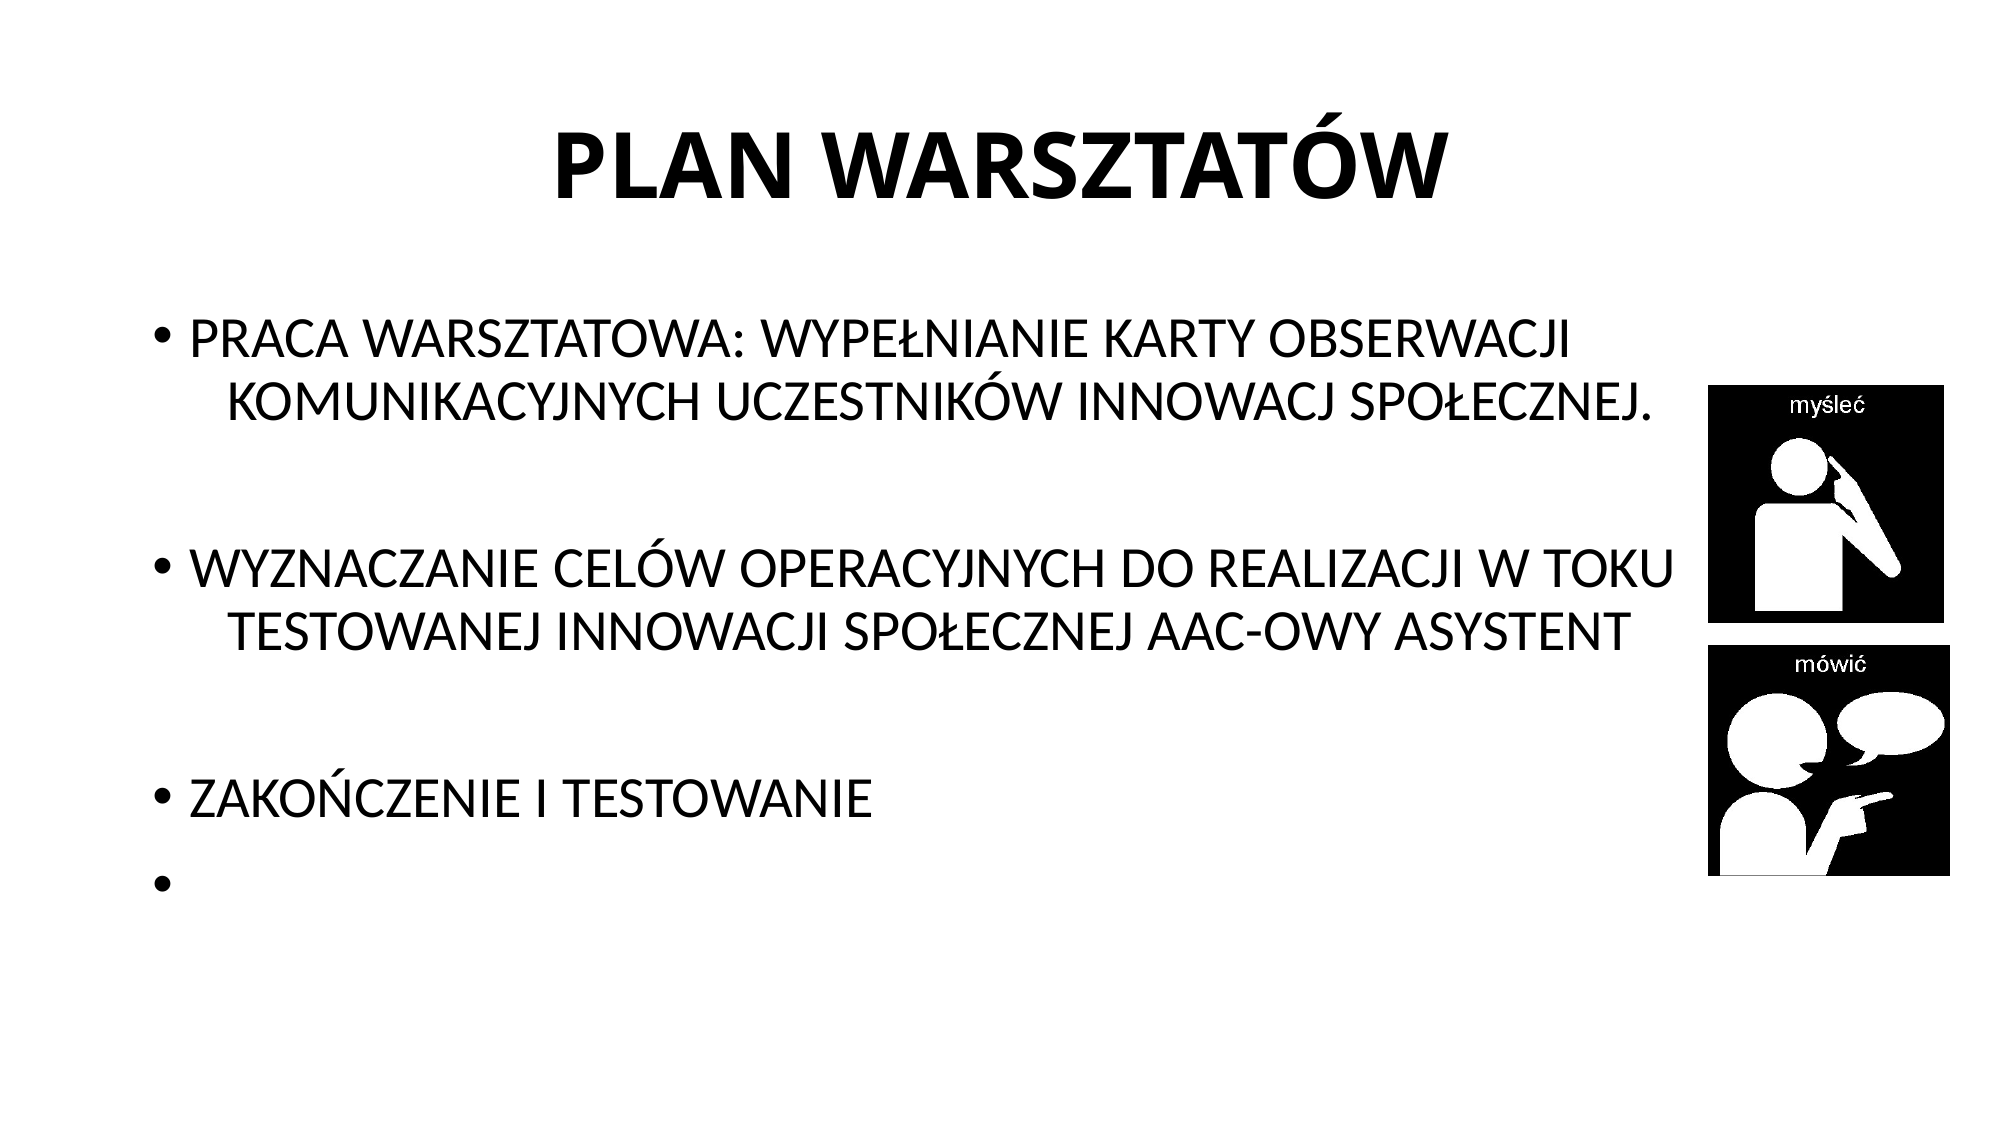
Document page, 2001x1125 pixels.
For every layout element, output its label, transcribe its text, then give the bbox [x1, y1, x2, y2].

list PRACA WARSZTATOWA: WYPEŁNIANIE KARTY OBSERWACJI KOMUNIKACYJNYCH UCZESTNIKÓW INNOWACJ SPOŁECZNEJ. WYZNACZANIE CELÓW OPERACYJNYCH DO REALIZACJI W TOKU TESTOWANEJ INNOWACJI SPOŁECZNEJ AAC-OWY ASYSTENT ZAKOŃCZENIE I TESTOWANIE [137, 299, 1863, 1014]
picture [1708, 385, 1944, 623]
picture [1708, 645, 1950, 876]
title PLAN WARSZTATÓW [137, 59, 1863, 278]
